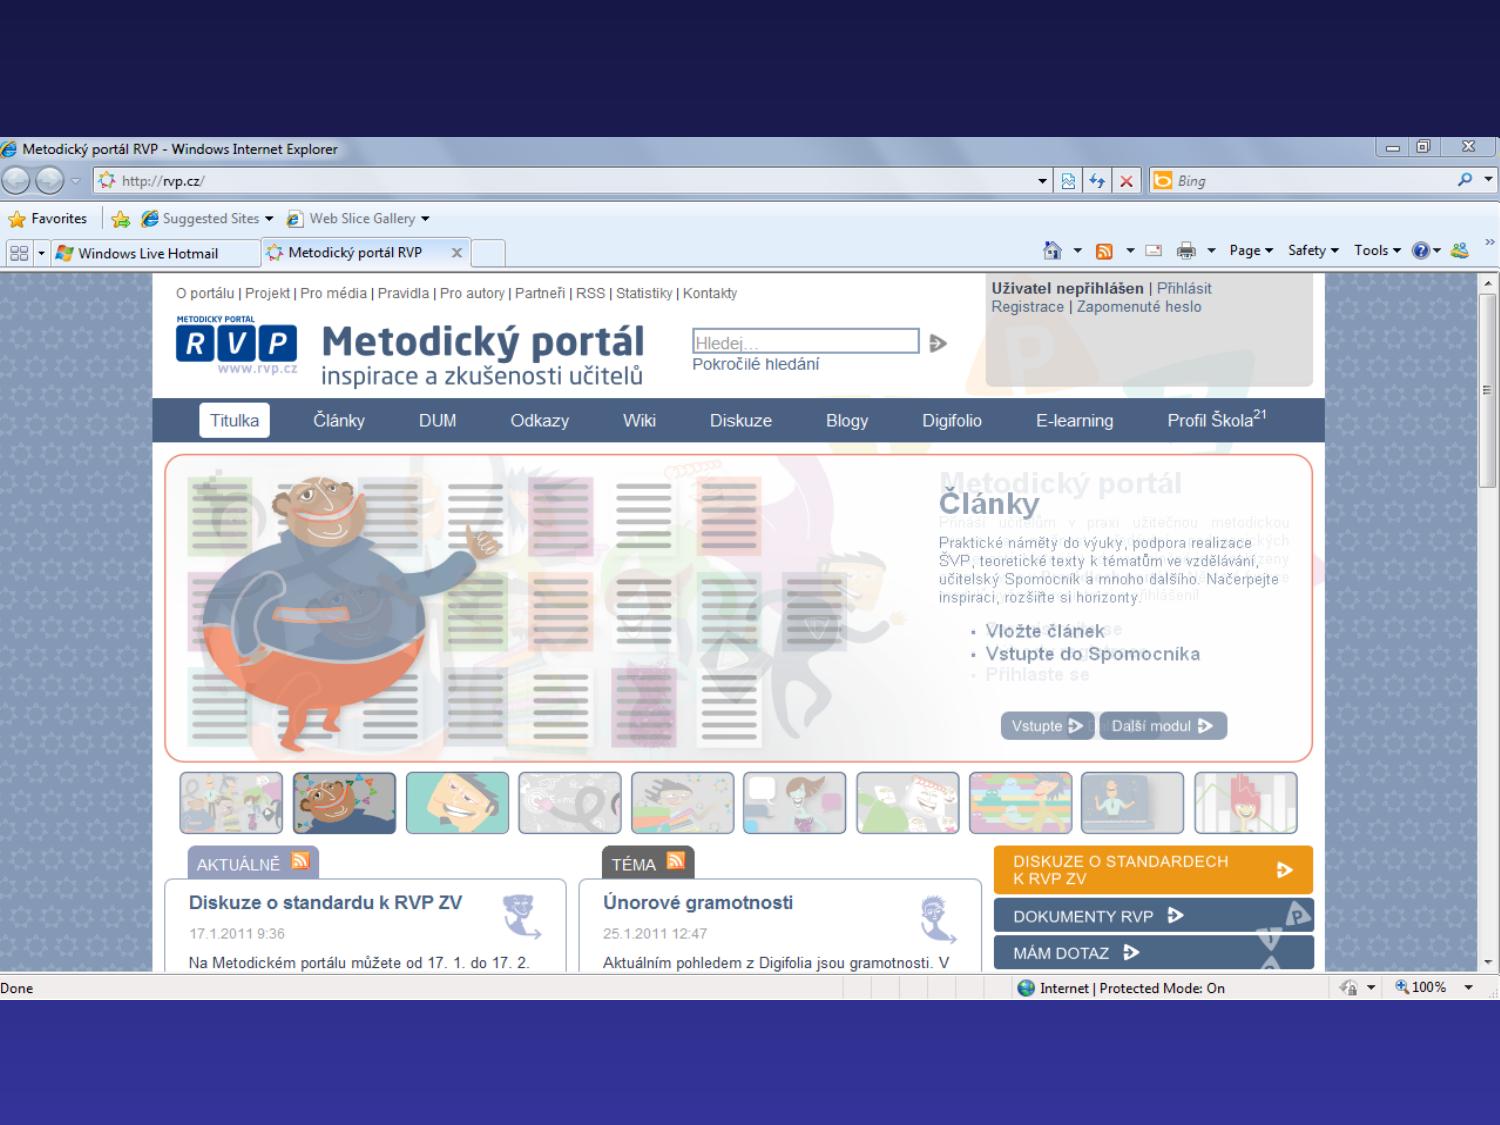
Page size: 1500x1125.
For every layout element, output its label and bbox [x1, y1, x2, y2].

picture [0, 137, 1500, 1000]
